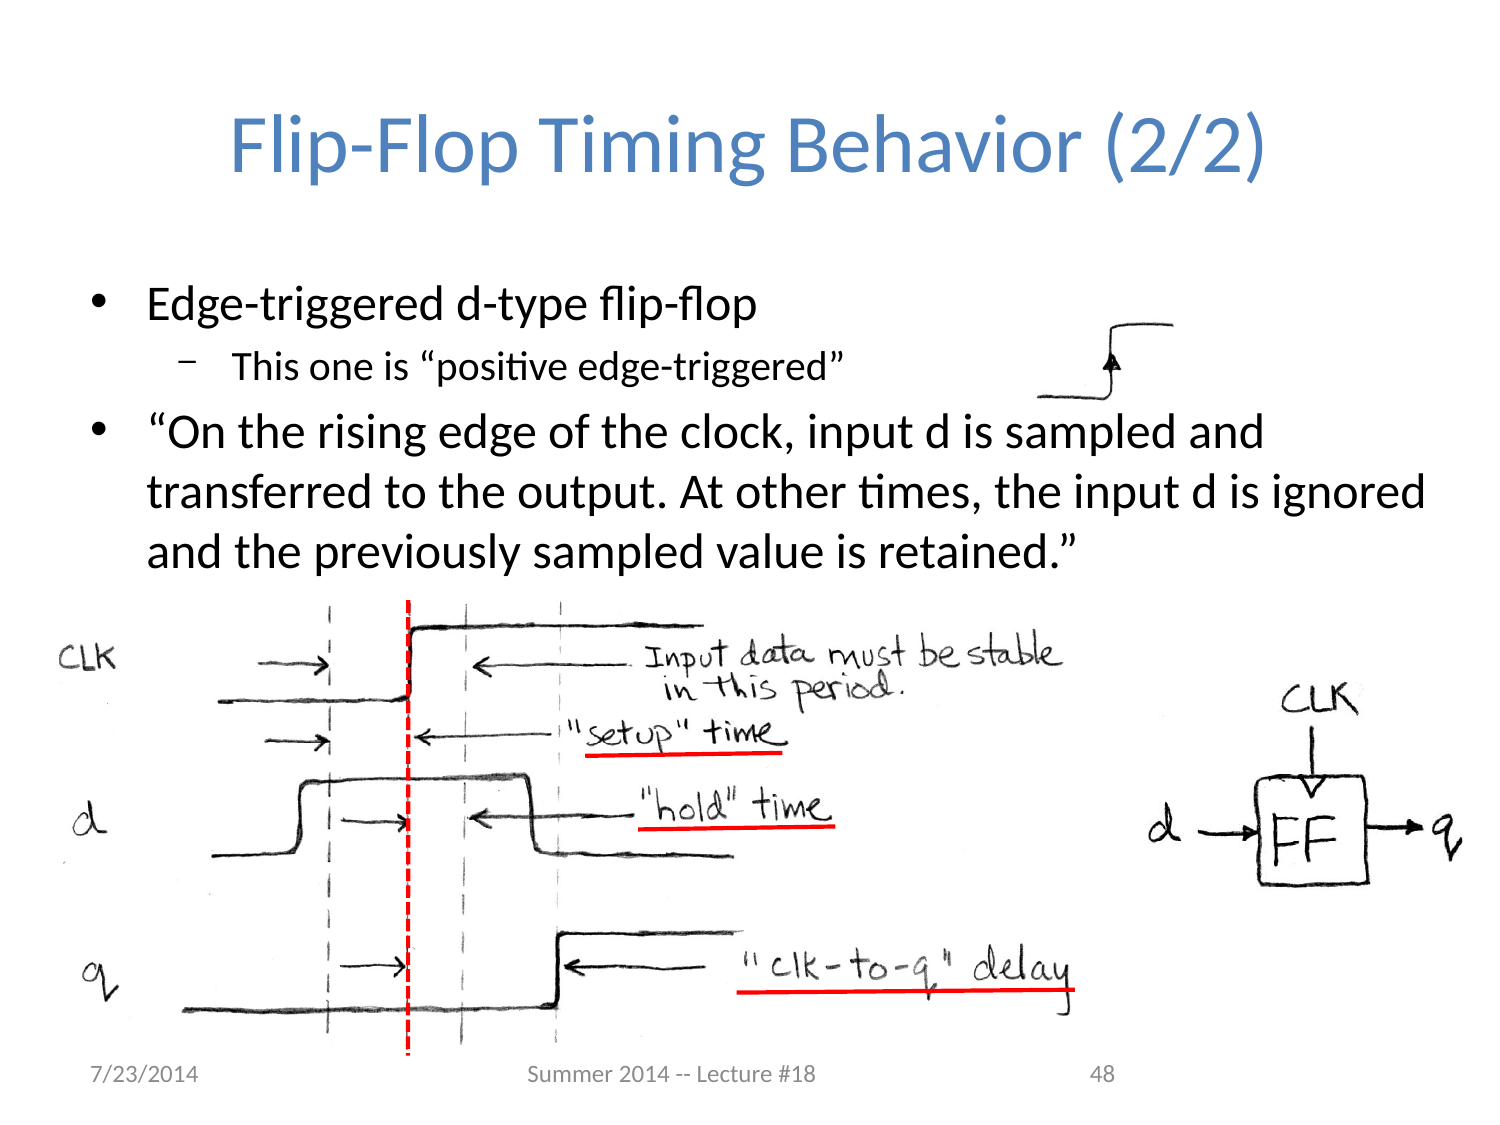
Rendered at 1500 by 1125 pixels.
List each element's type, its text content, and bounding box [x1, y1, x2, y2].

slide_number <number> [1074, 1042, 1425, 1103]
title Flip-Flop Timing Behavior (2/2) [75, 45, 1425, 233]
slide_number 7/23/2014 [75, 1057, 425, 1103]
picture [1137, 676, 1463, 902]
footer Summer 2014 -- Lecture #18 [512, 1057, 988, 1103]
picture [50, 597, 1075, 1057]
list Edge-triggered d-type flip-flop This one is “positive edge-triggered” “On the rising edge of the clock, input d is sampled and transferred to the output. At other times, the input d is ignored and the previously sampled value is retained.” [75, 262, 1456, 659]
picture [1035, 306, 1178, 401]
